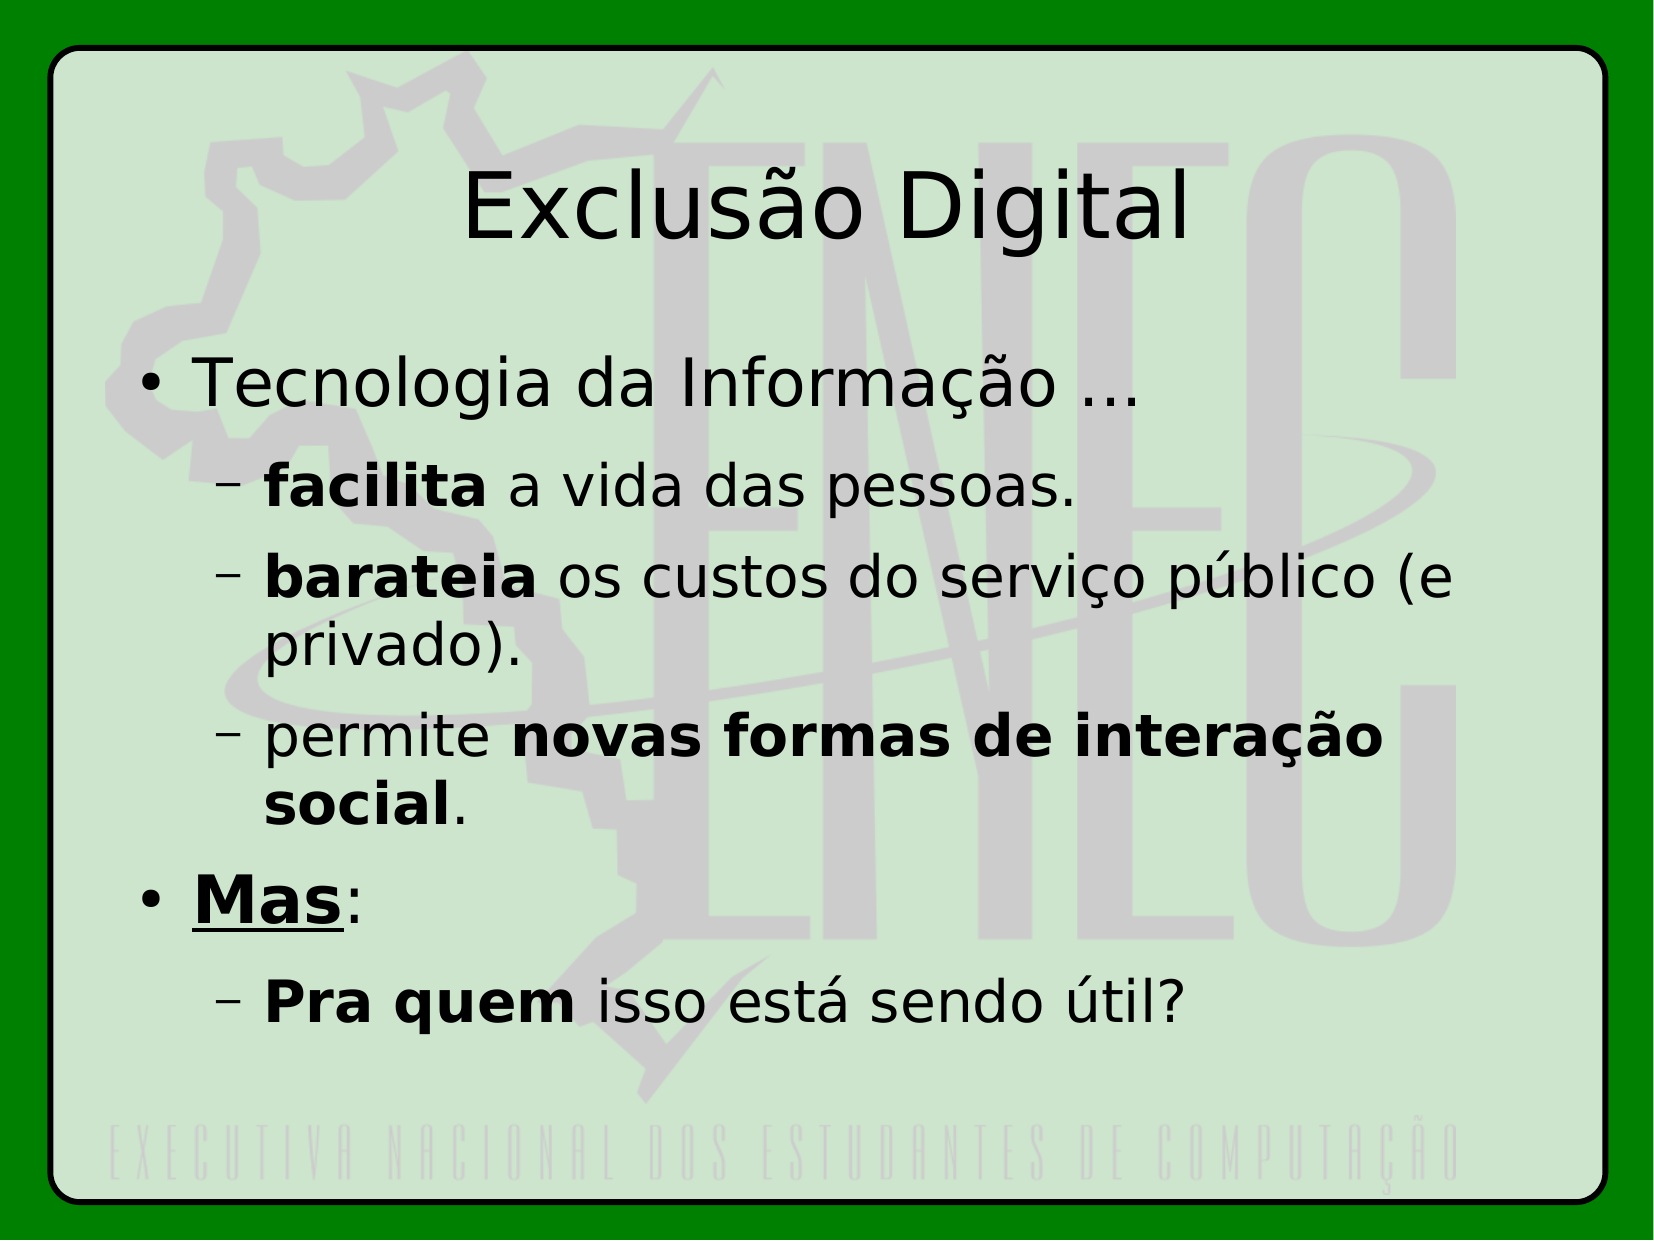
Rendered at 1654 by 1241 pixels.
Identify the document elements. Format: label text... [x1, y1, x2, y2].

title Exclusão Digital [121, 102, 1534, 310]
list Tecnologia da Informação ... facilita a vida das pessoas. barateia os custos do serviço público (e privado). permite novas formas de interação social. Mas: Pra quem isso está sendo útil? [121, 344, 1534, 1127]
